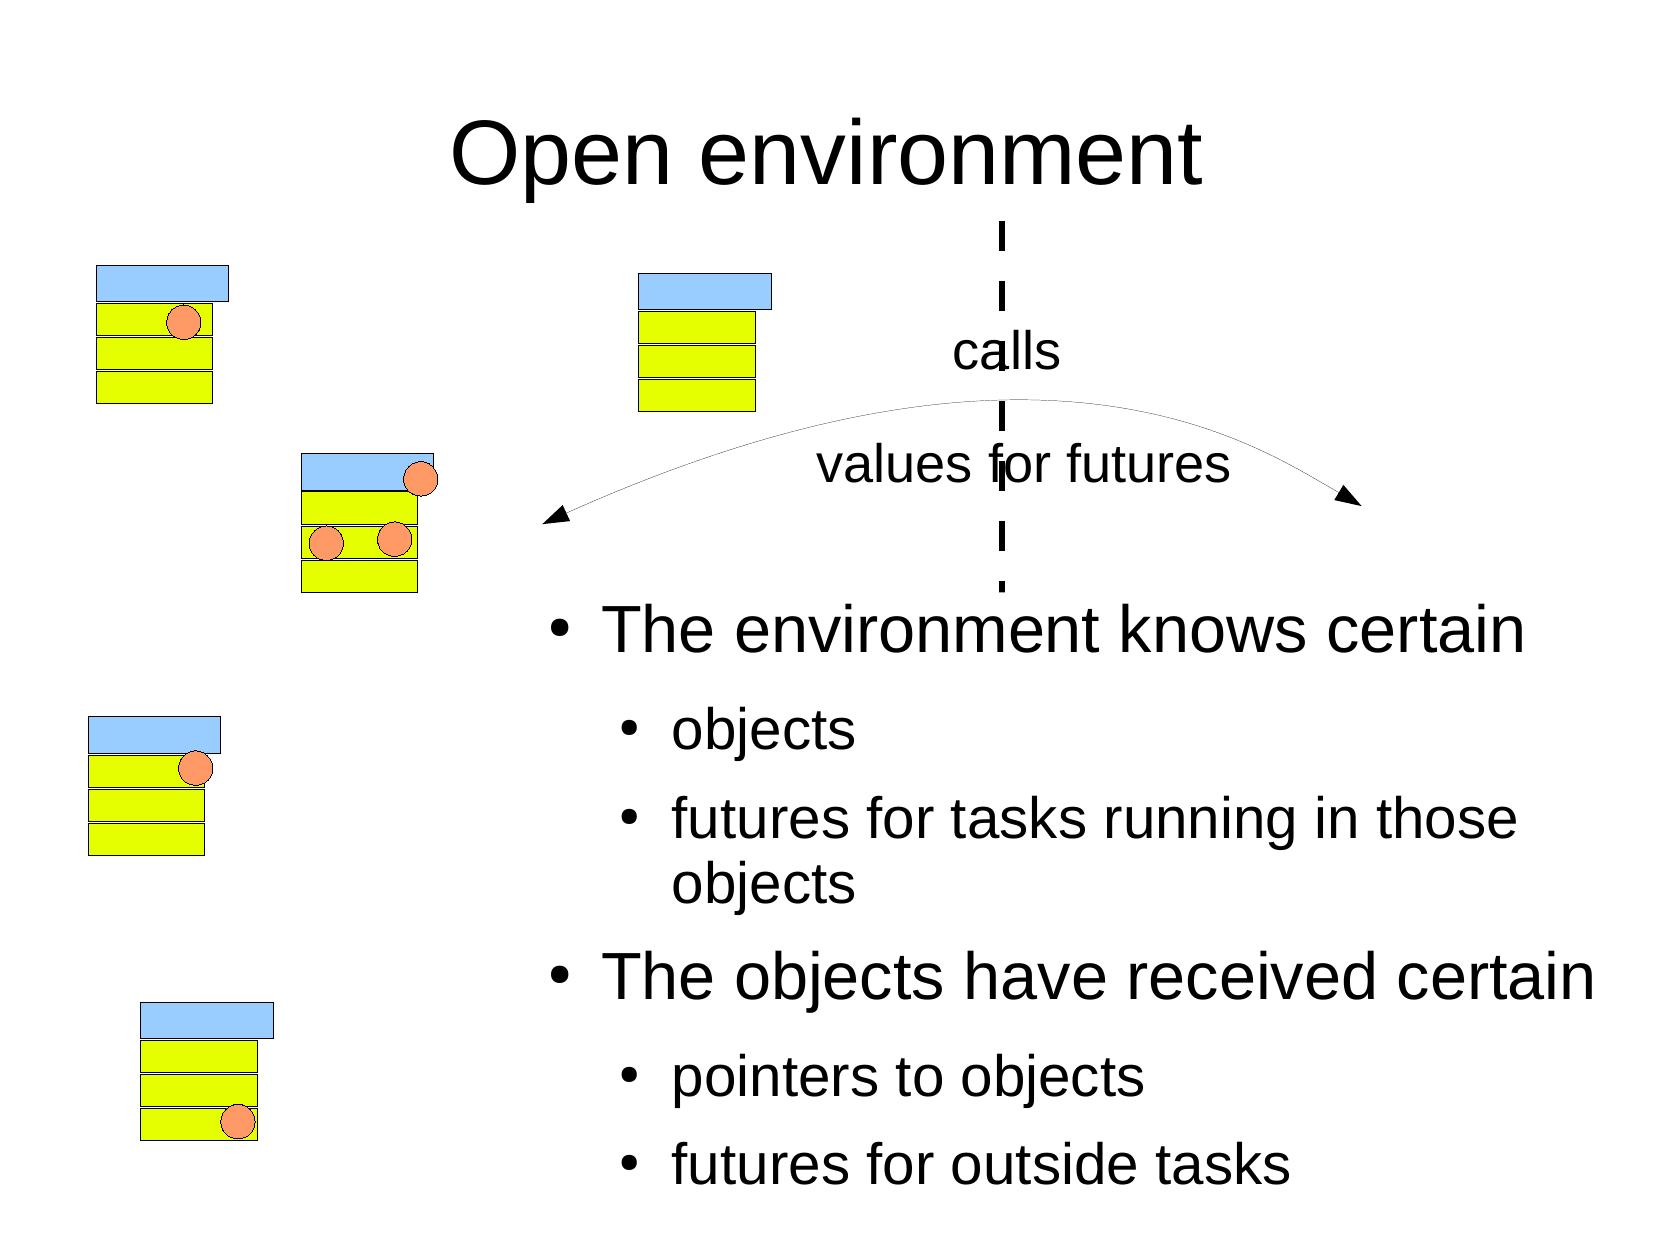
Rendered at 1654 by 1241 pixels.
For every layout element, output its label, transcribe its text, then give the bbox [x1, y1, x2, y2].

text_box [140, 1040, 258, 1073]
text_box [638, 273, 772, 310]
text_box [301, 453, 438, 593]
title Open environment [82, 49, 1571, 257]
text_box [88, 789, 205, 822]
text_box calls [937, 313, 1081, 389]
text_box [96, 303, 213, 370]
text_box [96, 371, 213, 404]
text_box [96, 265, 229, 302]
text_box [140, 1074, 258, 1141]
text_box [140, 1002, 274, 1039]
text_box [88, 823, 205, 856]
text_box [638, 345, 756, 378]
text_box values for futures [801, 425, 1250, 502]
text_box [638, 311, 756, 344]
list The environment knows certain objects futures for tasks running in those objects The objects have received certain pointers to objects futures for outside tasks [530, 592, 1633, 1218]
text_box [88, 716, 221, 788]
text_box [638, 379, 756, 412]
